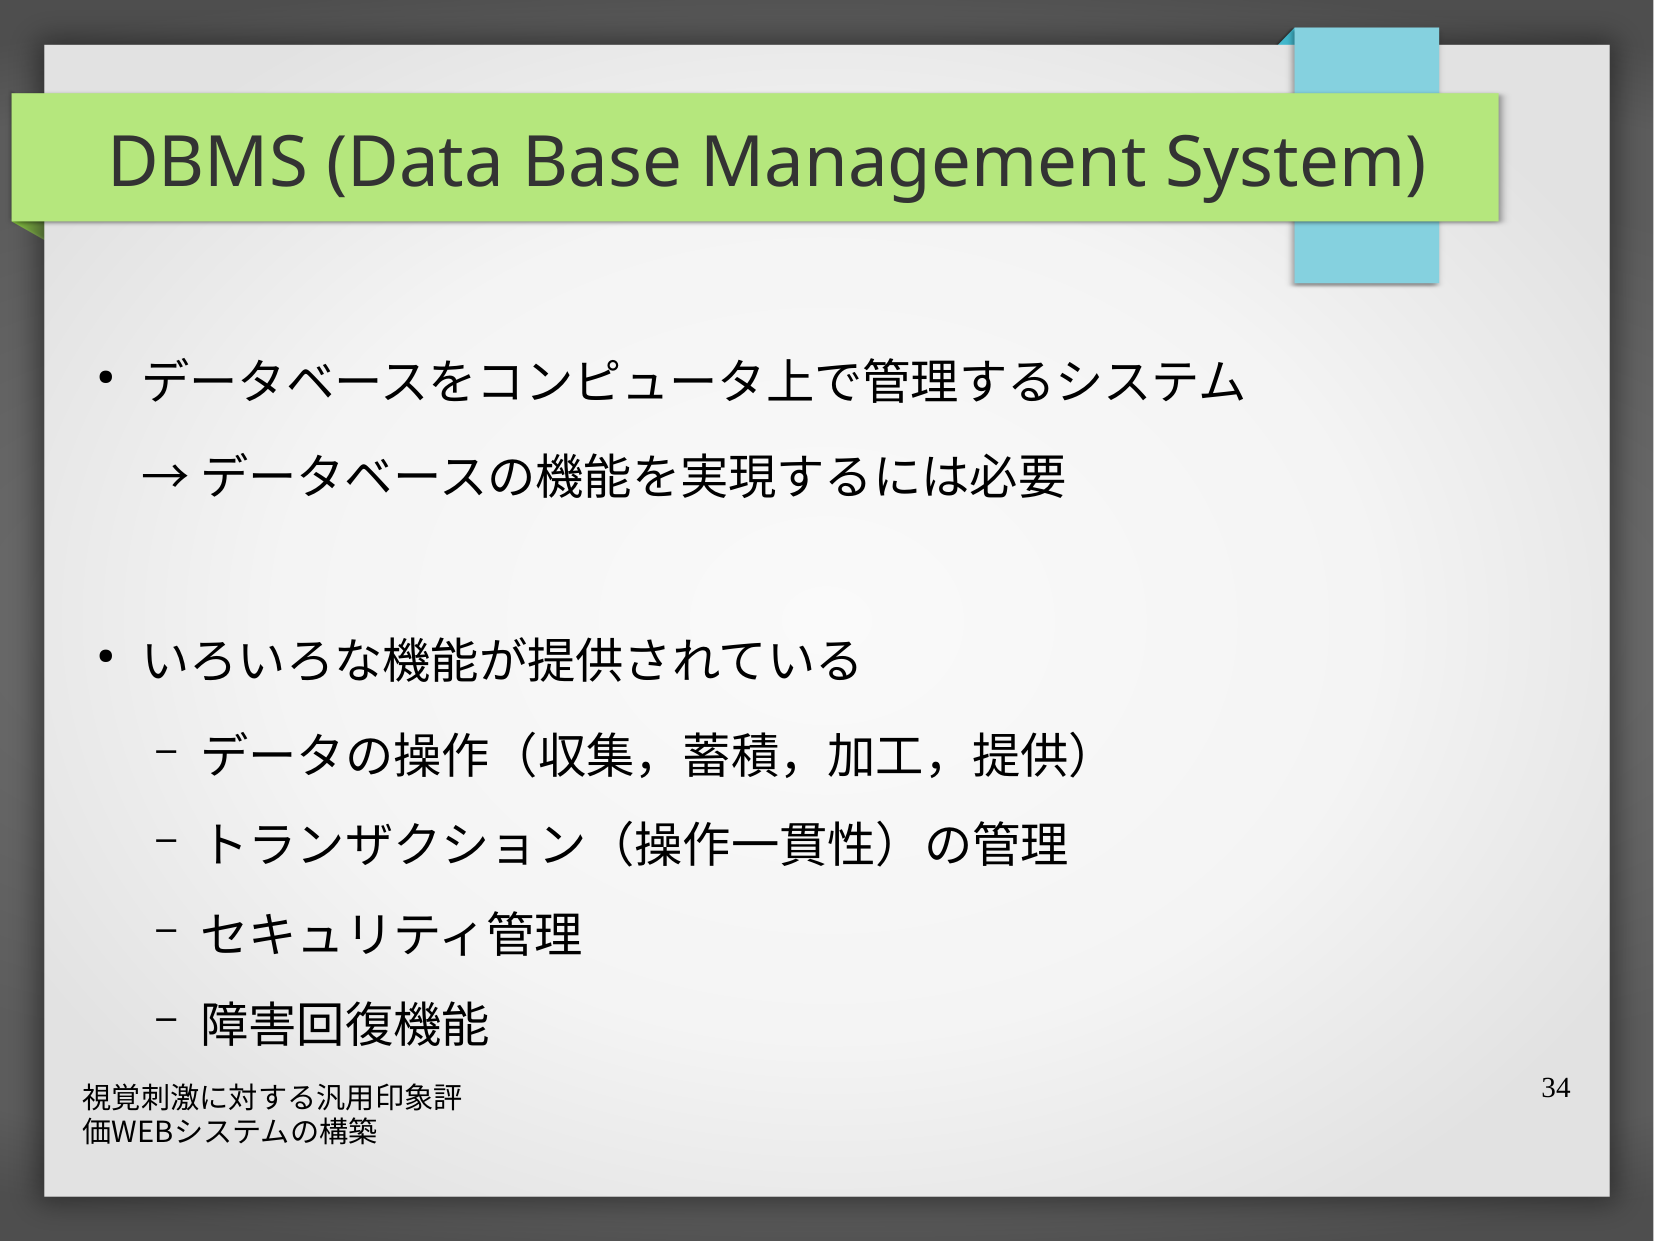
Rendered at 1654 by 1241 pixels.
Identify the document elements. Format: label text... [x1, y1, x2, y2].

title DBMS (Data Base Management System) [70, 106, 1465, 213]
picture [0, 0, 1654, 1241]
list データベースをコンピュータ上で管理するシステム → データベースの機能を実現するには必要 いろいろな機能が提供されている データの操作（収集，蓄積，加工，提供） トランザクション（操作一貫性）の管理 セキュリティ管理 障害回復機能 [82, 343, 1538, 1063]
